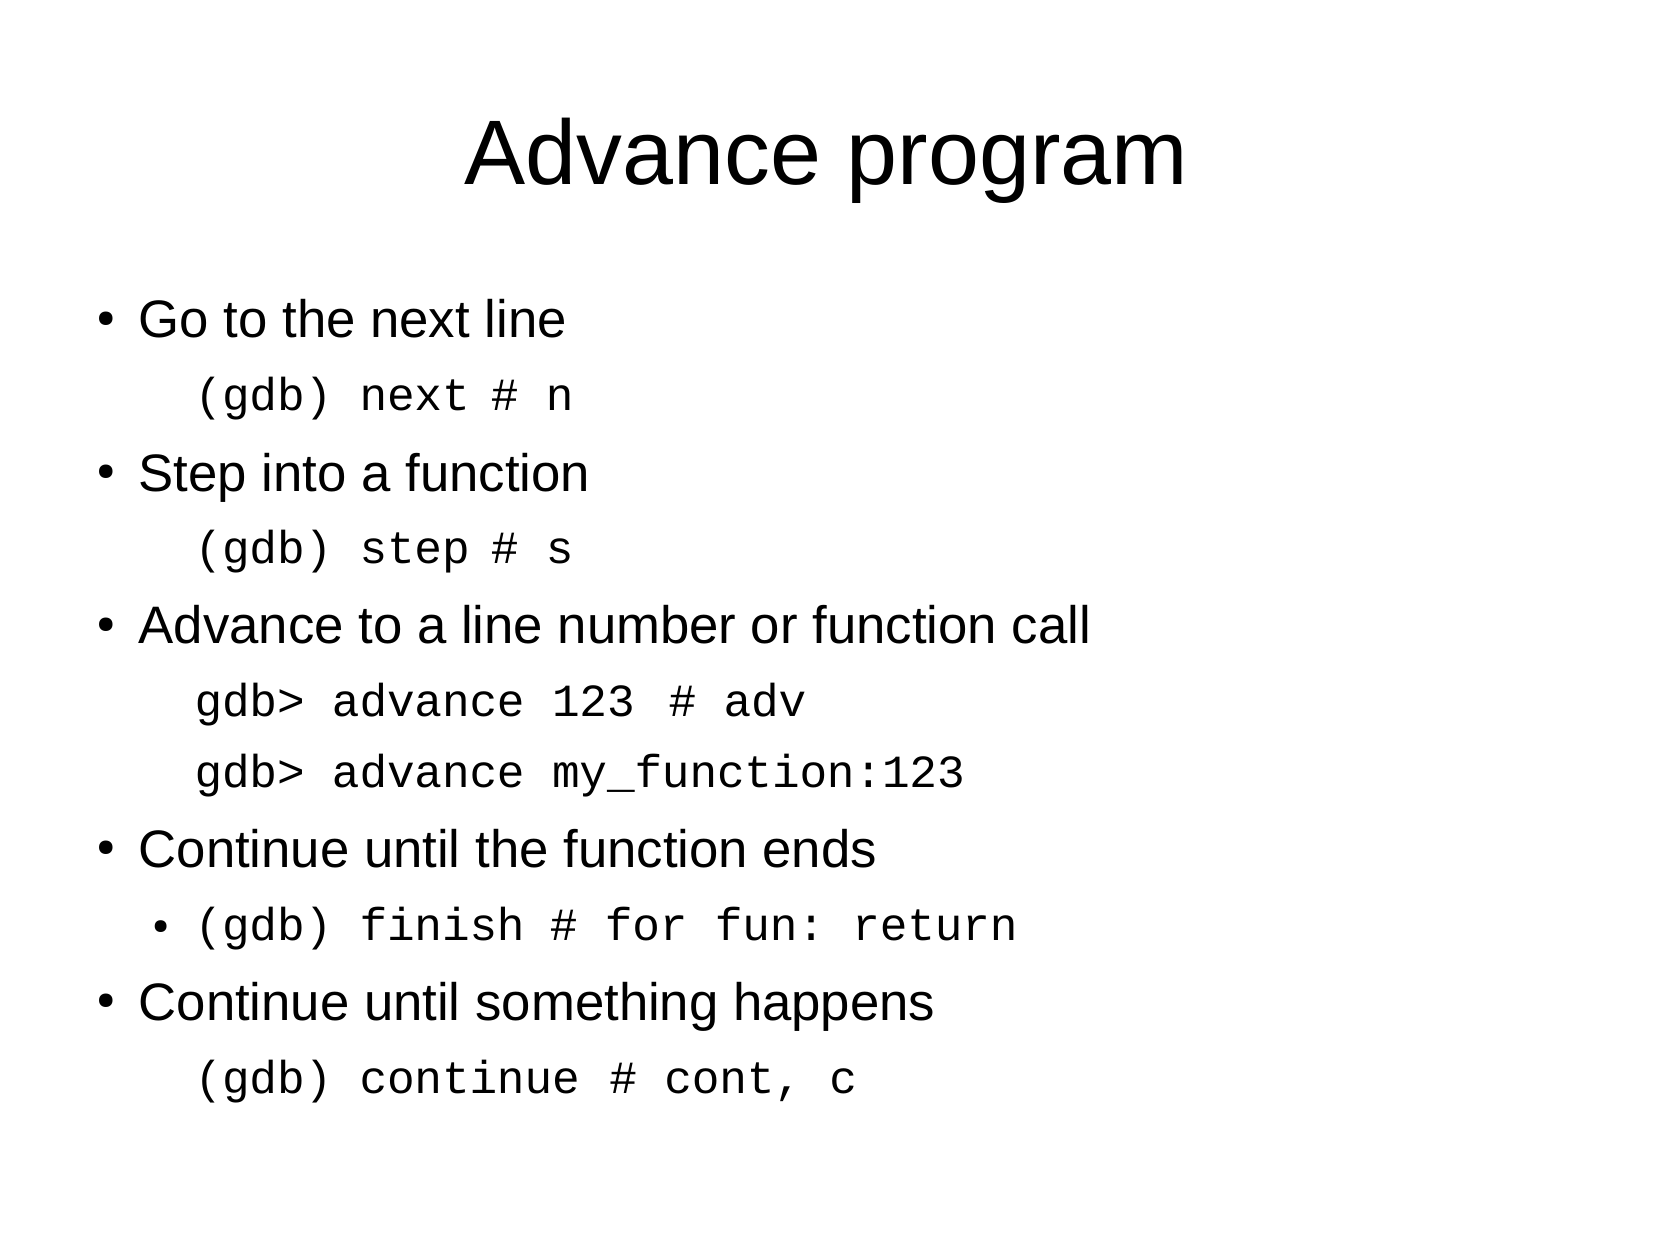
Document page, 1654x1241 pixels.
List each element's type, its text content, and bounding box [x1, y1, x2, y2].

list Go to the next line (gdb) next # n Step into a function (gdb) step # s Advance to a line number or function call gdb> advance 123 # adv gdb> advance my_function:123 Continue until the function ends (gdb) finish # for fun: return Continue until something happens (gdb) continue # cont, c [82, 290, 1571, 1109]
title Advance program [82, 49, 1571, 257]
